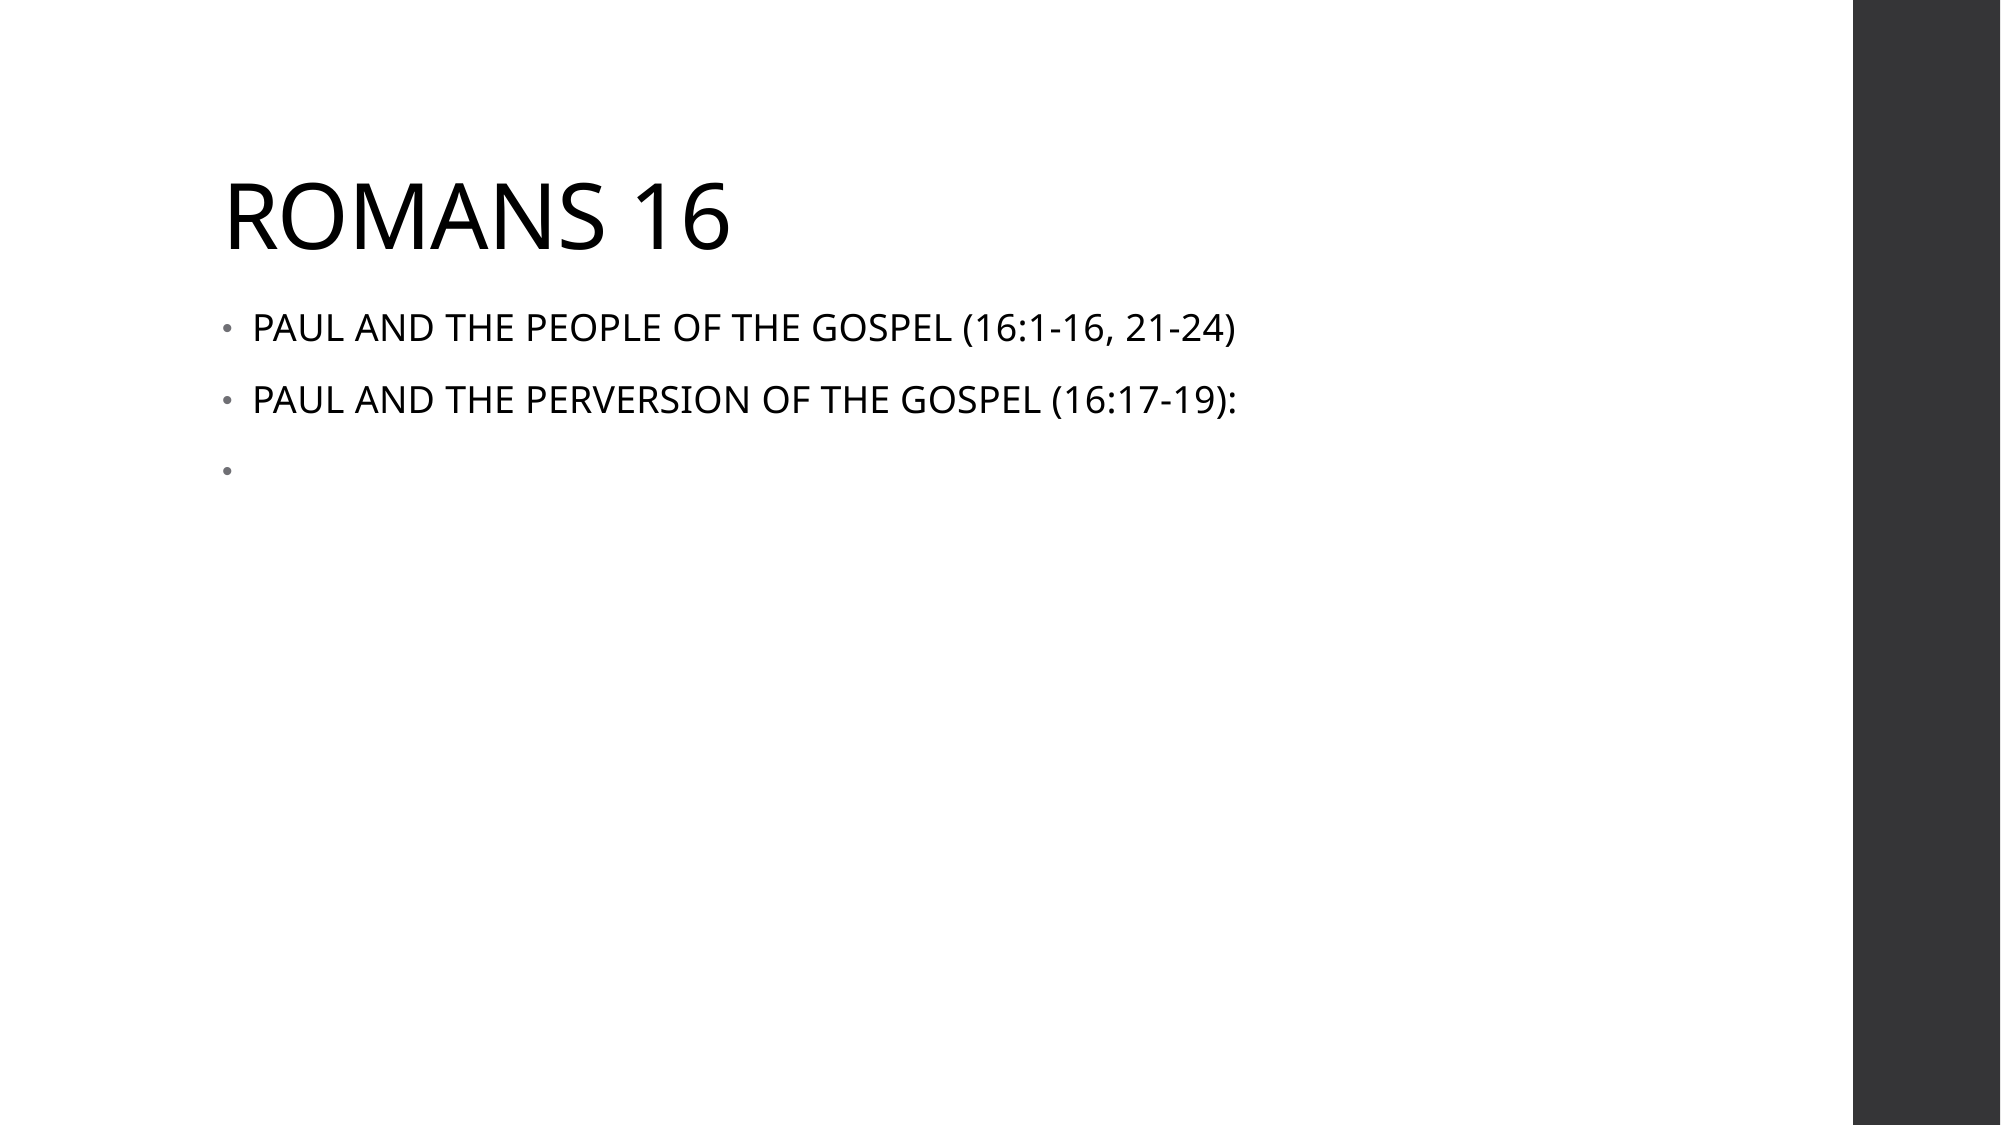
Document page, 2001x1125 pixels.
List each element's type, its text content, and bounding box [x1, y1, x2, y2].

title ROMANS 16 [206, 60, 1797, 278]
list PAUL AND THE PEOPLE OF THE GOSPEL (16:1-16, 21-24) PAUL AND THE PERVERSION OF THE GOSPEL (16:17-19): [206, 299, 1617, 1014]
